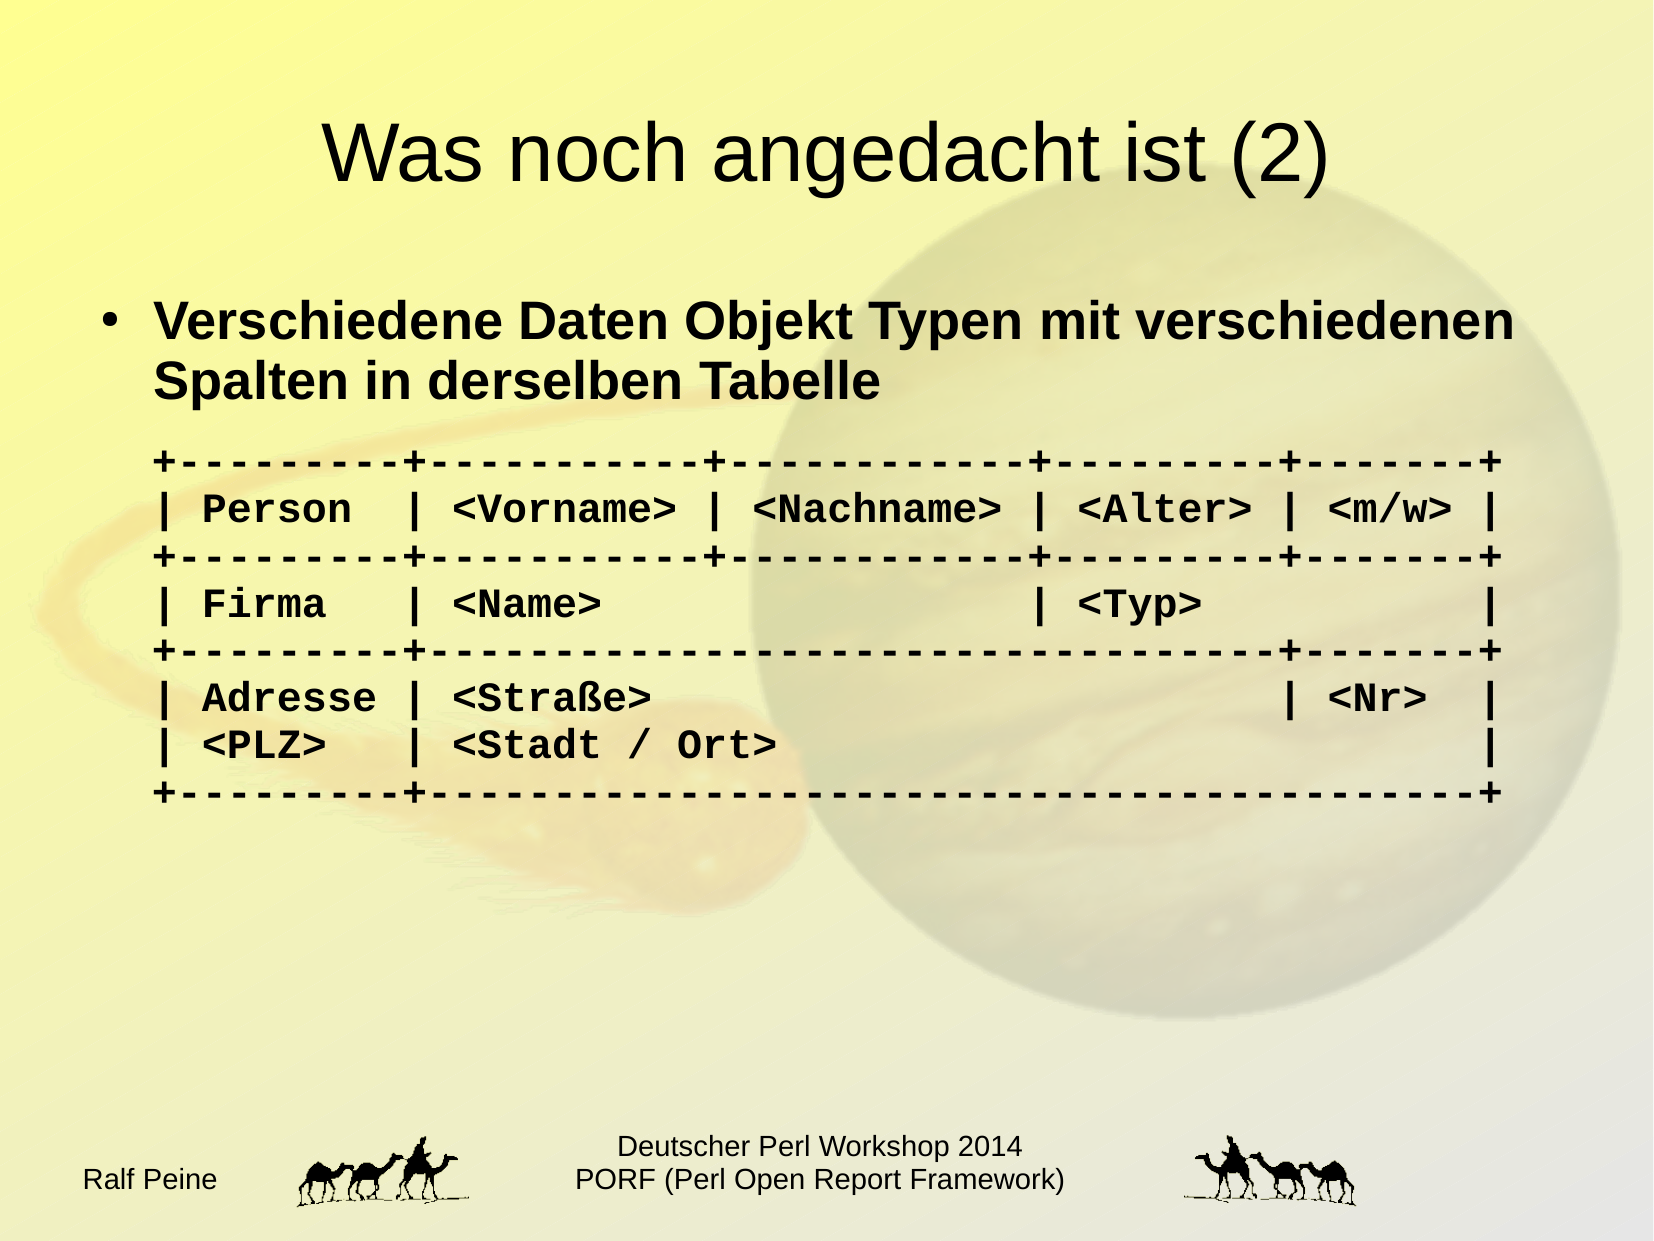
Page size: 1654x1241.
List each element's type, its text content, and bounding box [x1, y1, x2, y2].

picture [291, 1134, 469, 1214]
picture [1184, 1133, 1362, 1213]
title Was noch angedacht ist (2) [82, 49, 1571, 257]
list Verschiedene Daten Objekt Typen mit verschiedenen Spalten in derselben Tabelle +---------+-----------+------------+---------+-------+ | Person | <Vorname> | <Nachname> | <Alter> | <m/w> | +---------+-----------+------------+---------+-------+ | Firma | <Name> | <Typ> | +---------+----------------------------------+-------+ | Adresse | <Straße> | <Nr> | | <PLZ> | <Stadt / Ort> | +---------+------------------------------------------+ [82, 290, 1571, 1109]
picture [3, 138, 1654, 1054]
